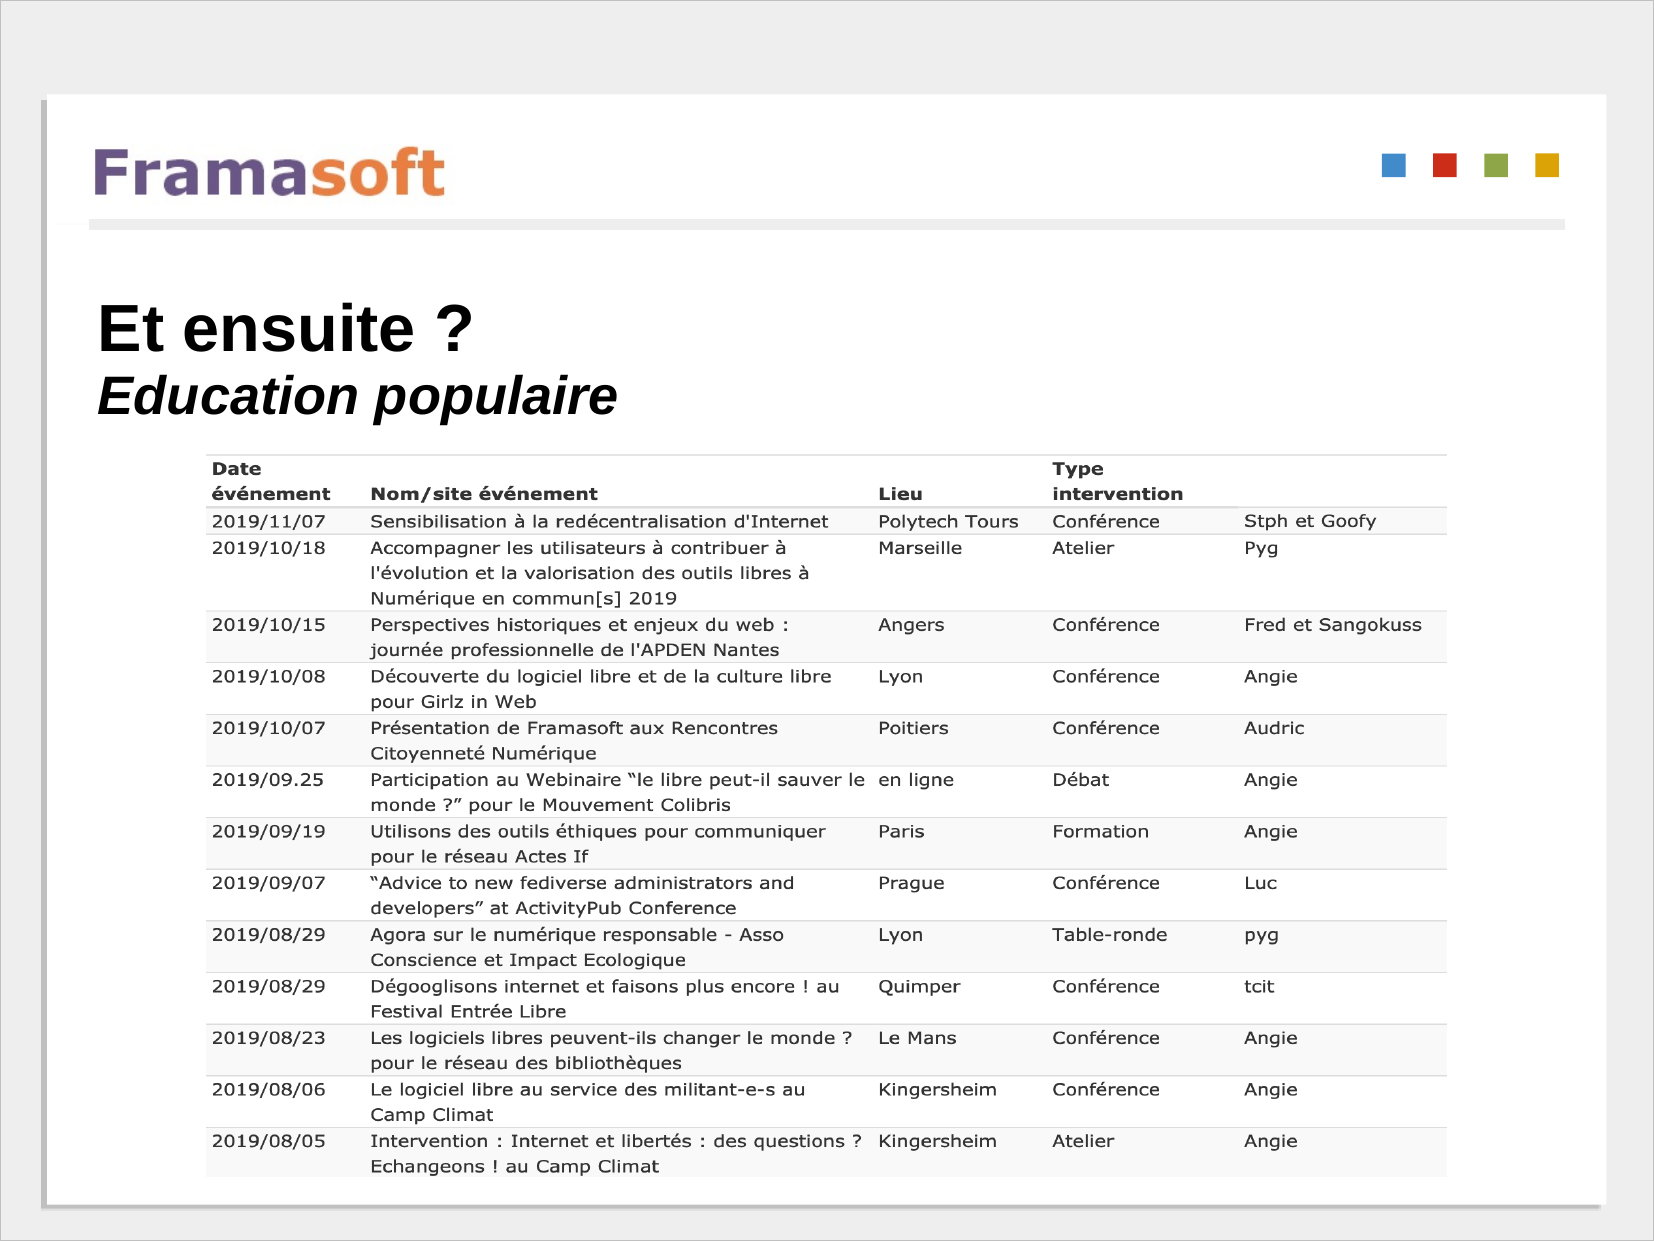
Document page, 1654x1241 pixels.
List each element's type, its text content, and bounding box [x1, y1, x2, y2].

picture [54, 104, 508, 225]
picture [194, 448, 1447, 1177]
text_box Et ensuite ? Education populaire [82, 283, 1560, 434]
text_box [0, 0, 1654, 1241]
